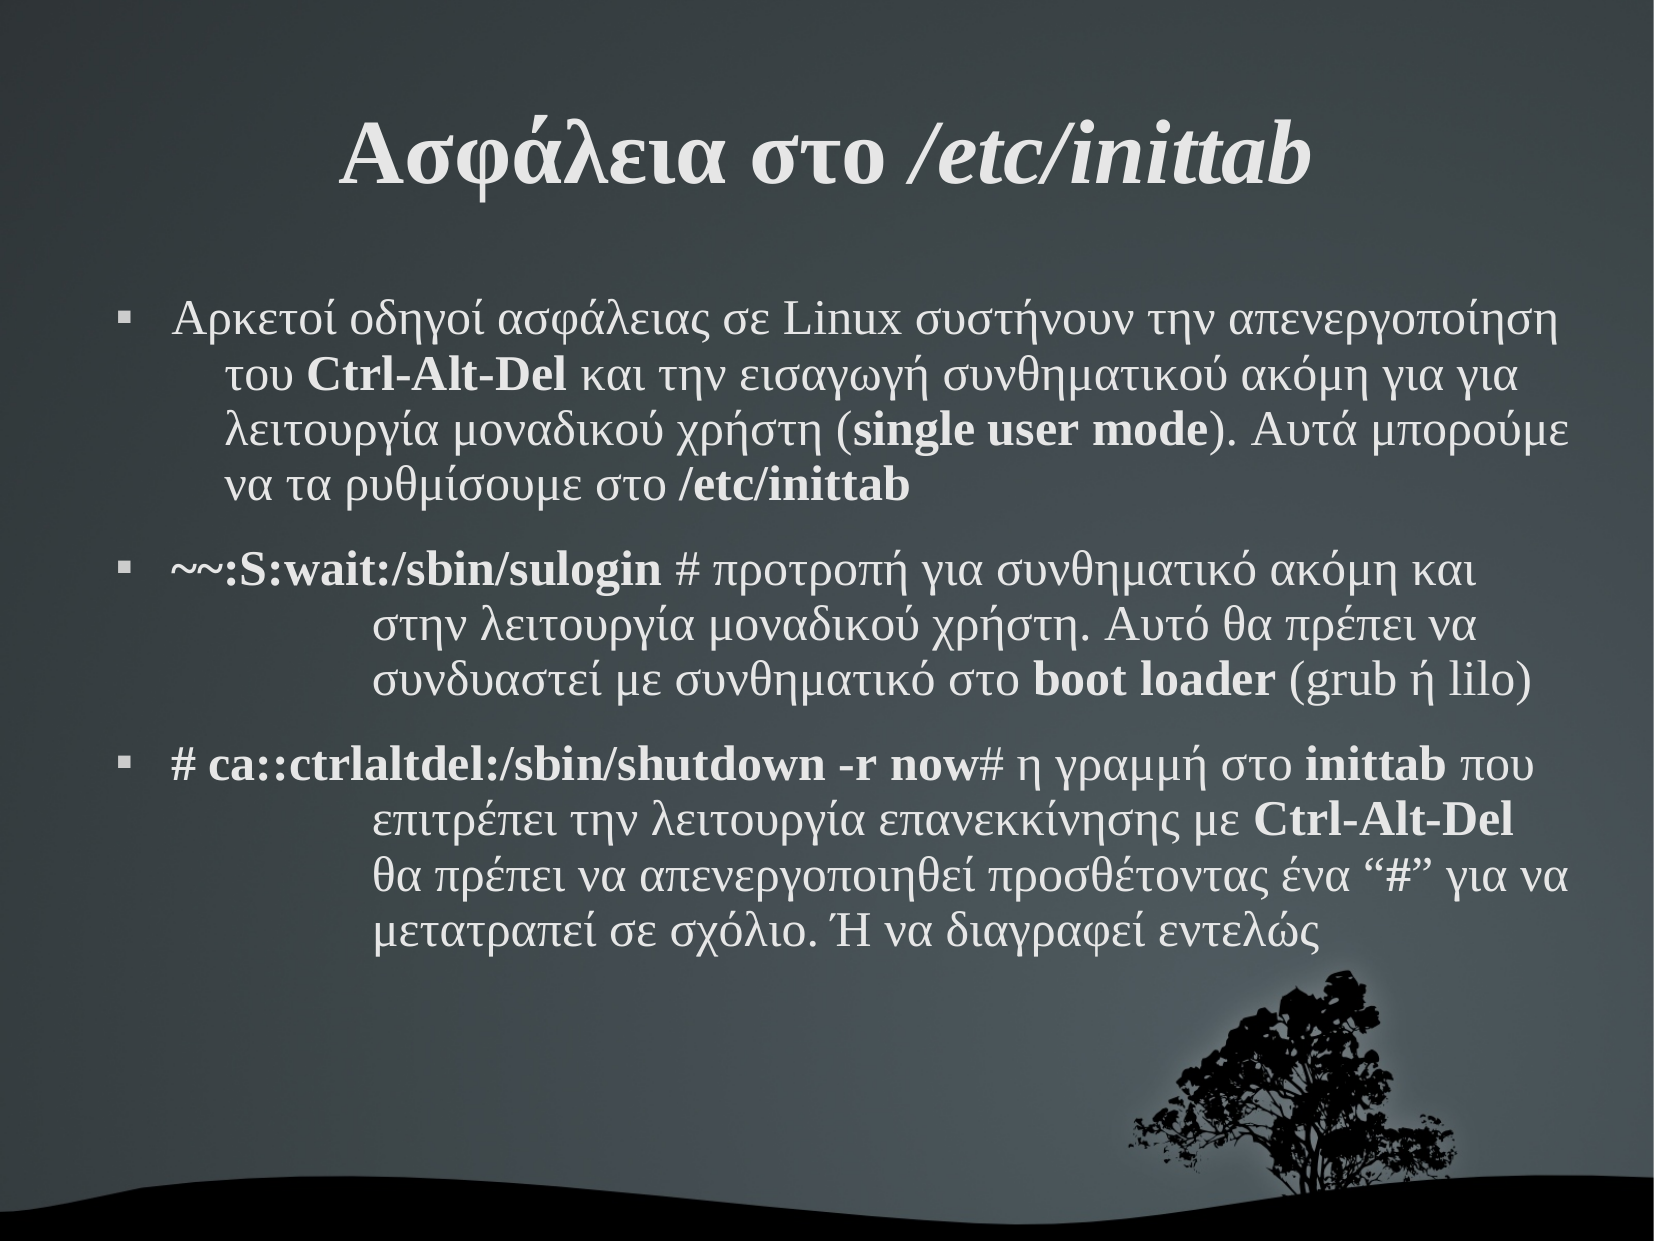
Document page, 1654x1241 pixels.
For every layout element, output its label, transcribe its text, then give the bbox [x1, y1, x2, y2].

title Ασφάλεια στο /etc/inittab [82, 49, 1571, 257]
picture [0, 0, 1654, 1241]
list Αρκετοί οδηγοί ασφάλειας σε Linux συστήνουν την απενεργοποίηση του Ctrl-Alt-Del και την εισαγωγή συνθηματικού ακόμη για για λειτουργία μοναδικού χρήστη (single user mode). Αυτά μπορούμε να τα ρυθμίσουμε στο /etc/inittab ~~:S:wait:/sbin/sulogin # προτροπή για συνθηματικό ακόμη και στην λειτουργία μοναδικού χρήστη. Αυτό θα πρέπει να συνδυαστεί με συνθηματικό στο boot loader (grub ή lilo) # ca::ctrlaltdel:/sbin/shutdown -r now# η γραμμή στο inittab που επιτρέπει την λειτουργία επανεκκίνησης με Ctrl-Alt-Del θα πρέπει να απενεργοποιηθεί προσθέτοντας ένα “#” για να μετατραπεί σε σχόλιο. Ή να διαγραφεί εντελώς [82, 290, 1571, 1109]
